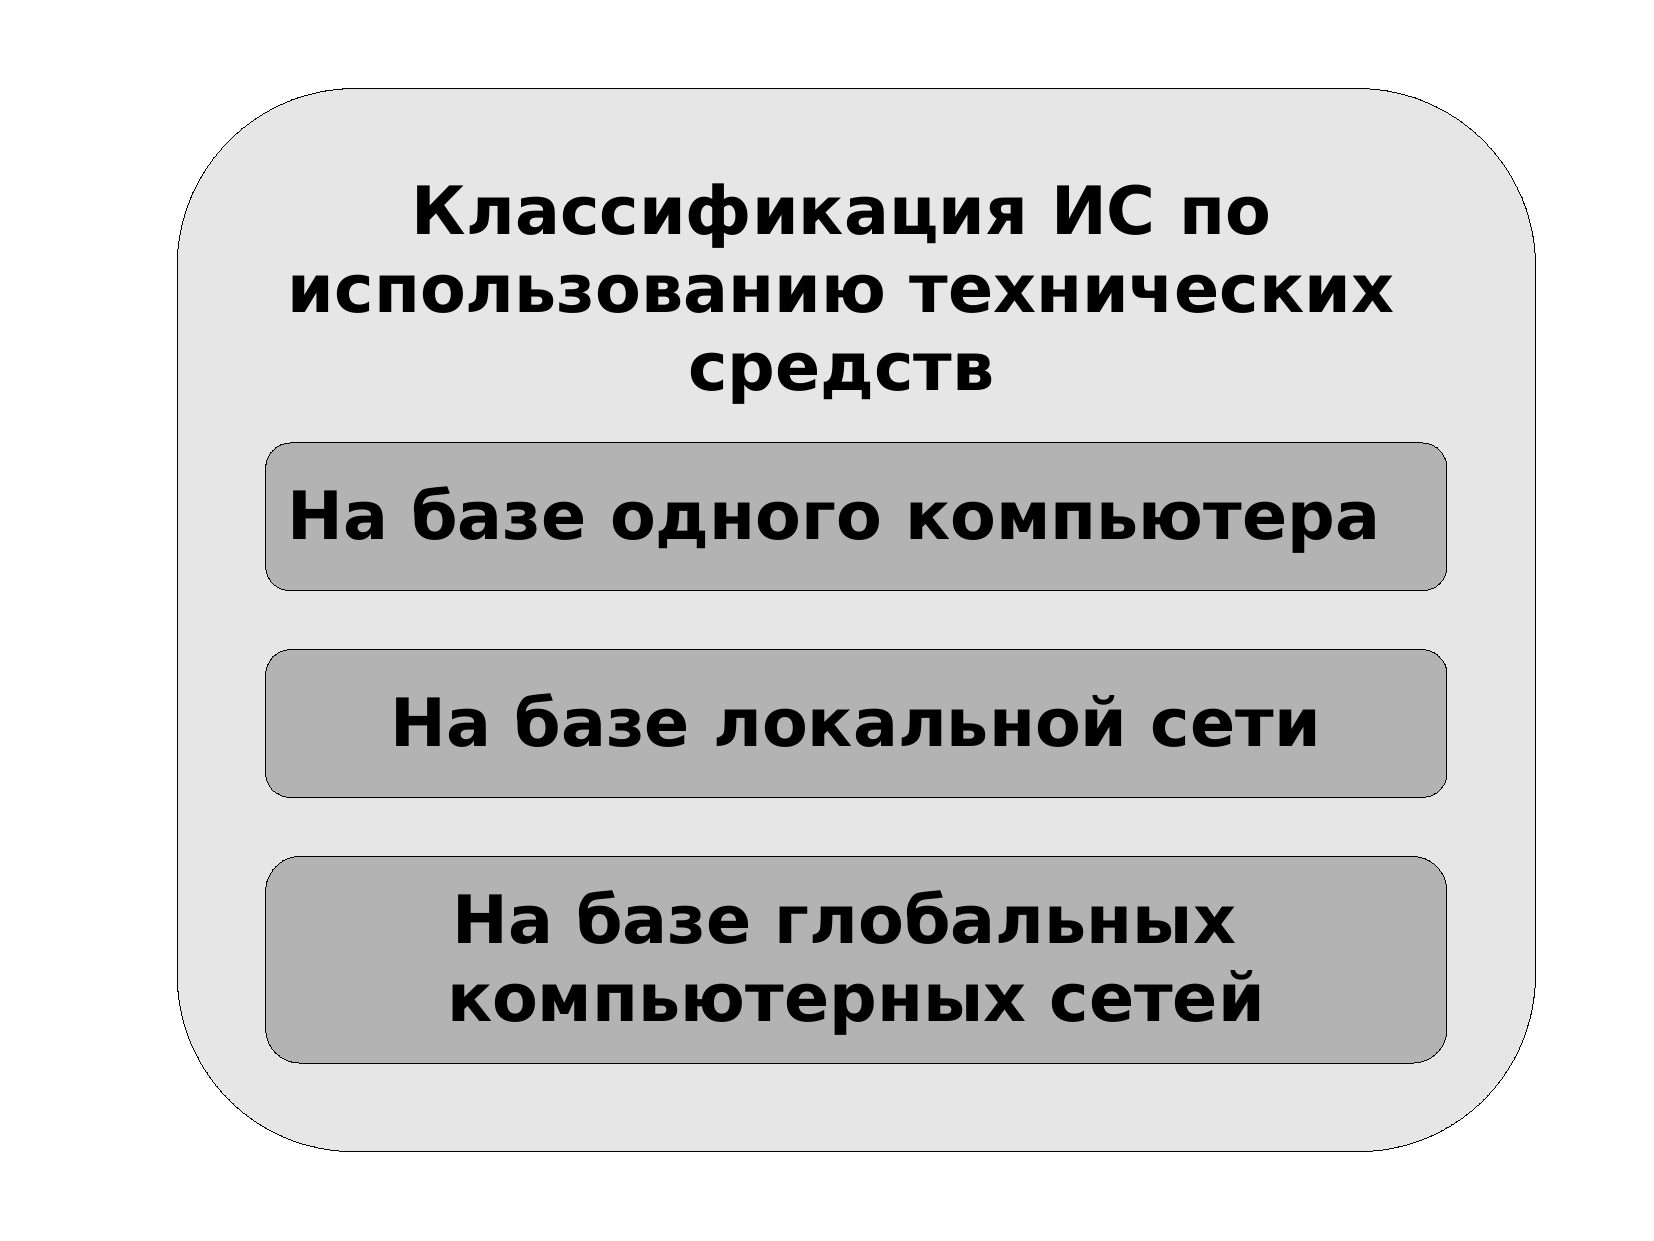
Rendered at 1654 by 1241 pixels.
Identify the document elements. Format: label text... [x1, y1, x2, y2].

text_box [177, 414, 1536, 1152]
text_box На базе глобальных компьютерных сетей [265, 856, 1447, 1064]
text_box [208, 88, 1505, 165]
text_box На базе локальной сети [265, 649, 1447, 798]
text_box Классификация ИС по использованию технических средств [118, 165, 1565, 414]
text_box На базе одного компьютера [265, 442, 1447, 591]
